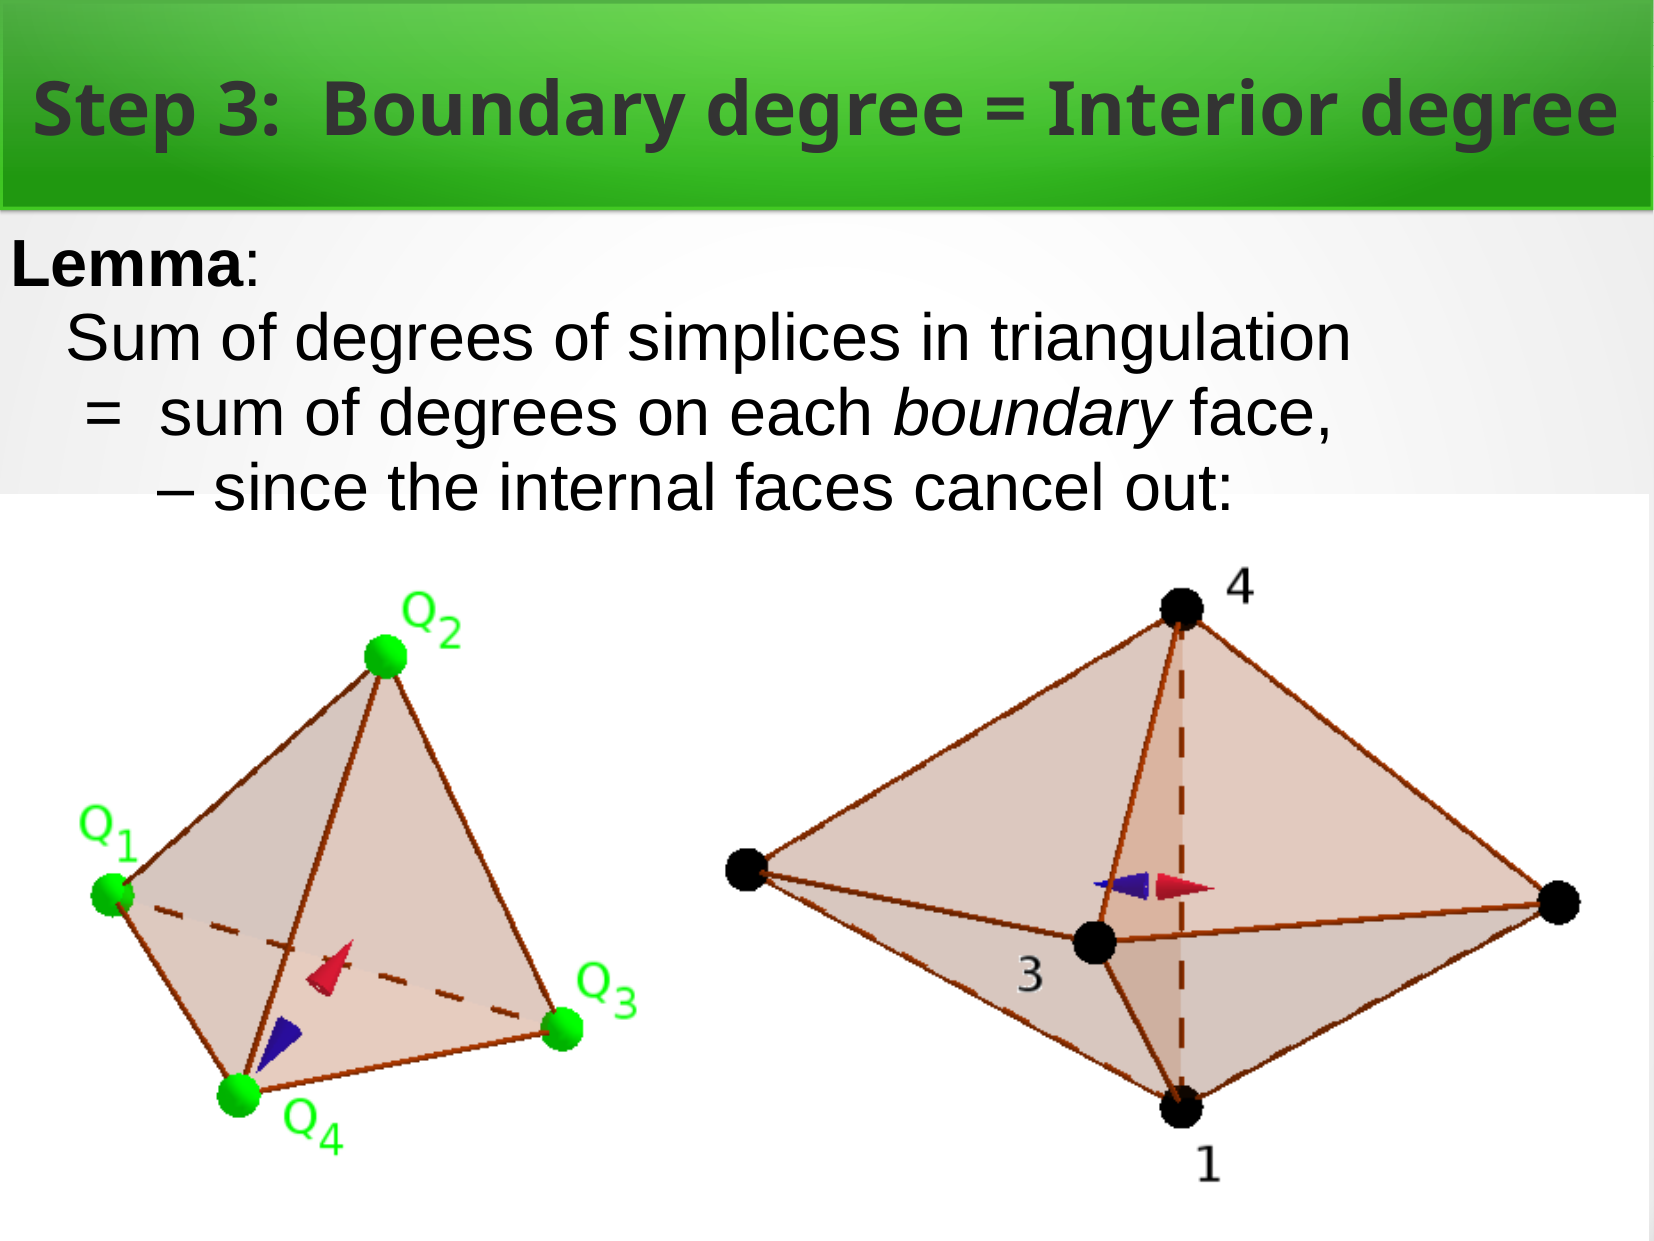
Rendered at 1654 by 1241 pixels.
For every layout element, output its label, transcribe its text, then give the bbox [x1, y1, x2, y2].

text_box Lemma: Sum of degrees of simplices in triangulation = sum of degrees on each boundary face, – since the internal faces cancel out: [0, 218, 1649, 533]
picture [0, 533, 1649, 1241]
title Step 3: Boundary degree = Interior degree [0, 0, 1654, 219]
